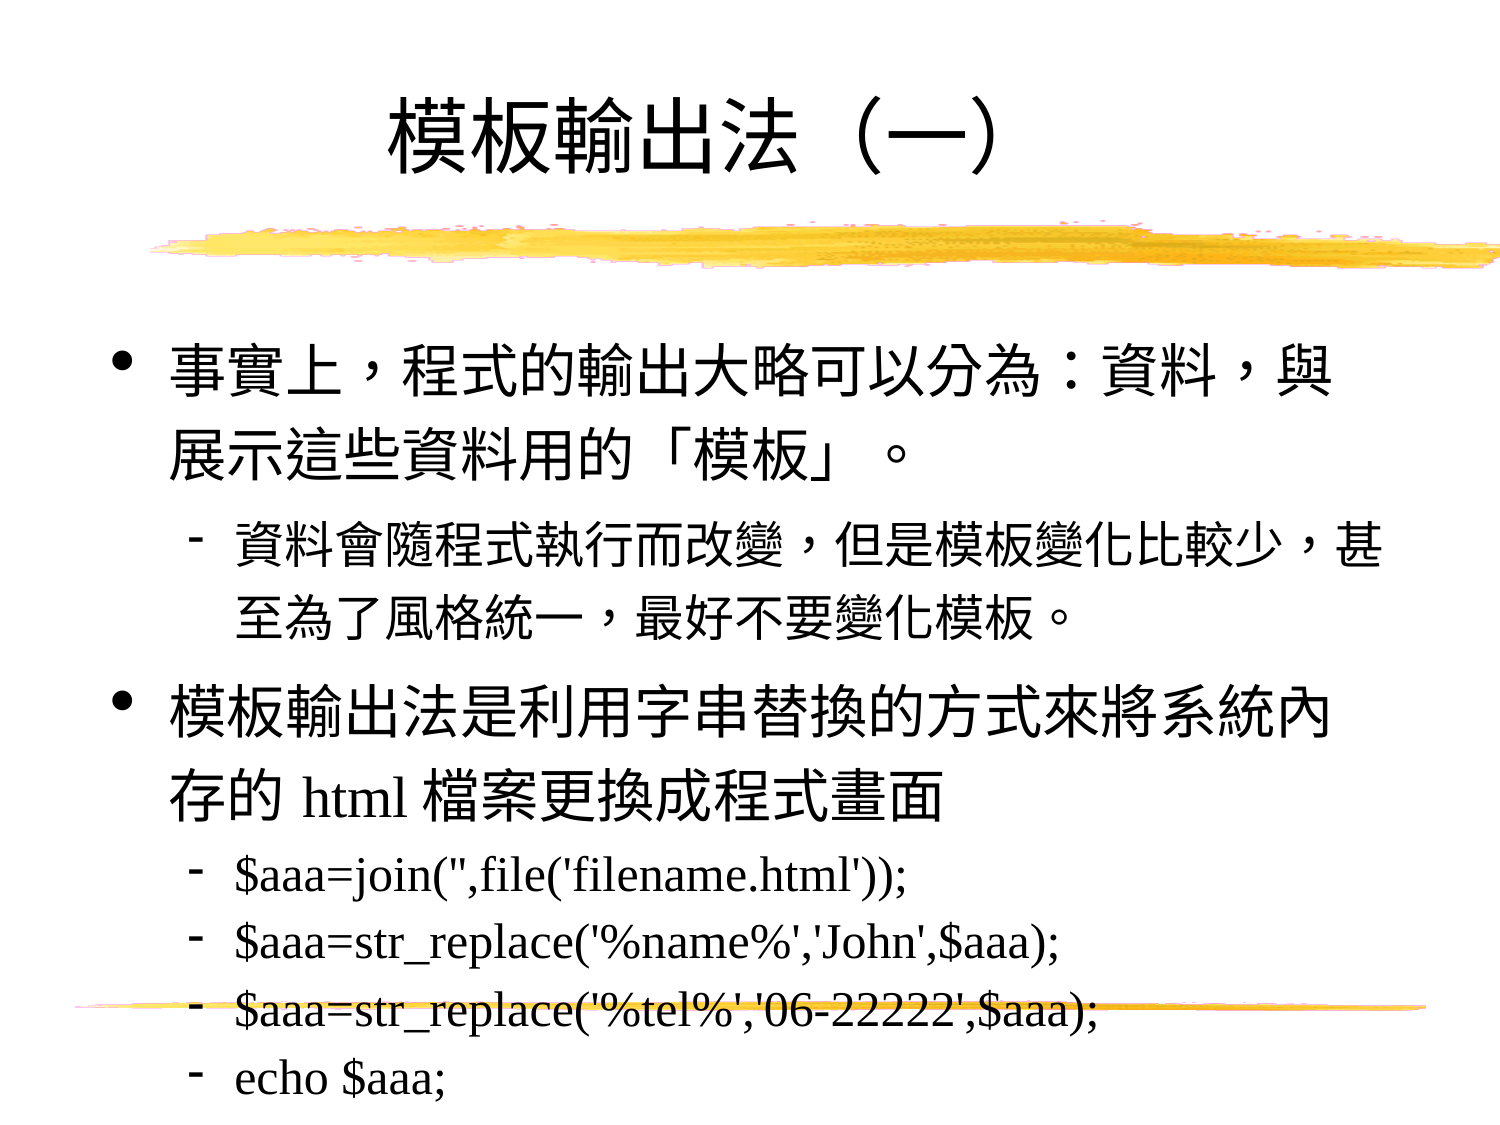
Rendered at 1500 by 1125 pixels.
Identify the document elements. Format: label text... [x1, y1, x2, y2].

picture [150, 215, 1500, 279]
title 模板輸出法（一） [66, 37, 1342, 225]
picture [75, 999, 112, 1013]
picture [1388, 999, 1426, 1013]
list 事實上，程式的輸出大略可以分為：資料，與展示這些資料用的「模板」。 資料會隨程式執行而改變，但是模板變化比較少，甚至為了風格統一，最好不要變化模板。 模板輸出法是利用字串替換的方式來將系統內存的html檔案更換成程式畫面 $aaa=join('',file('filename.html')); $aaa=str_replace('%name%','John',$aaa); $aaa=str_replace('%tel%','06-22222',$aaa); echo $aaa; [112, 324, 1388, 1068]
